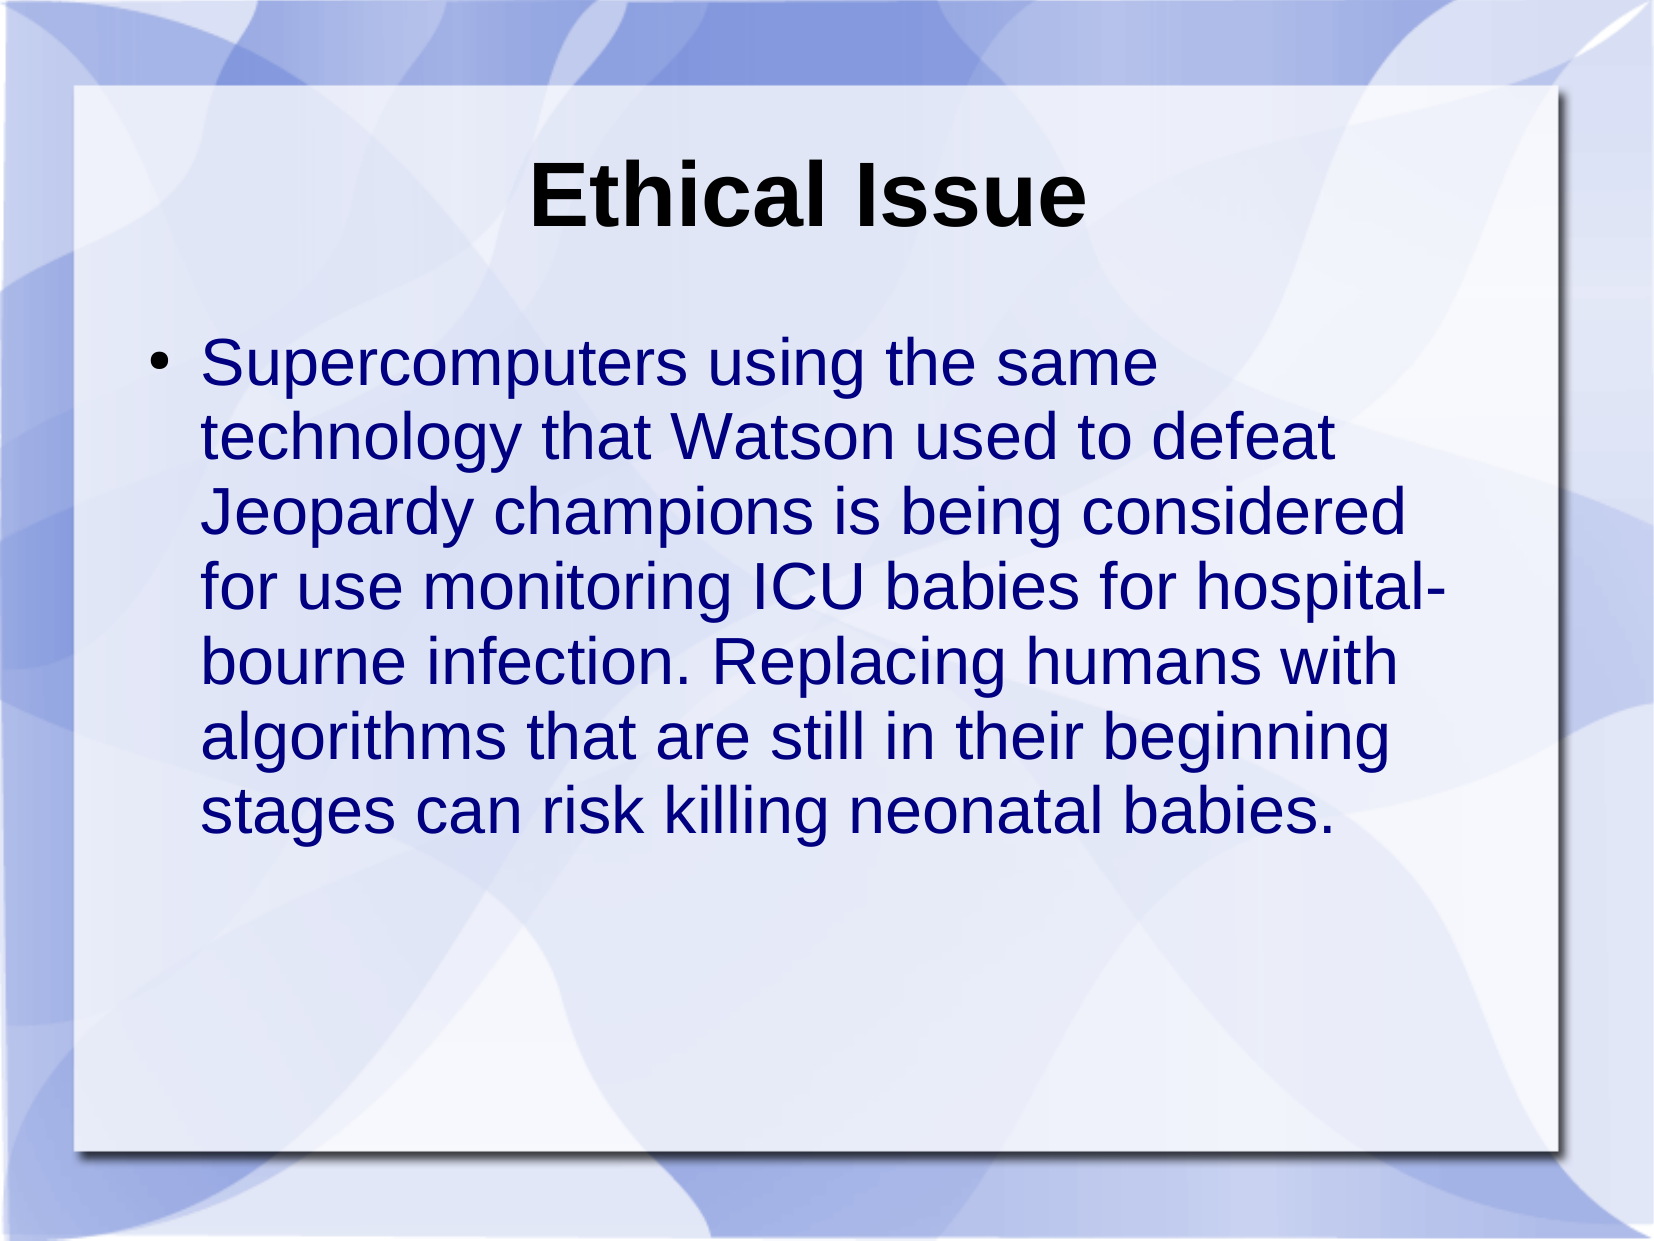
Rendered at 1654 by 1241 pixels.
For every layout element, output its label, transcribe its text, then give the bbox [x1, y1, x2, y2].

list Supercomputers using the same technology that Watson used to defeat Jeopardy champions is being considered for use monitoring ICU babies for hospital-bourne infection. Replacing humans with algorithms that are still in their beginning stages can risk killing neonatal babies. [129, 324, 1489, 1129]
picture [0, 0, 1654, 1241]
title Ethical Issue [82, 98, 1536, 291]
